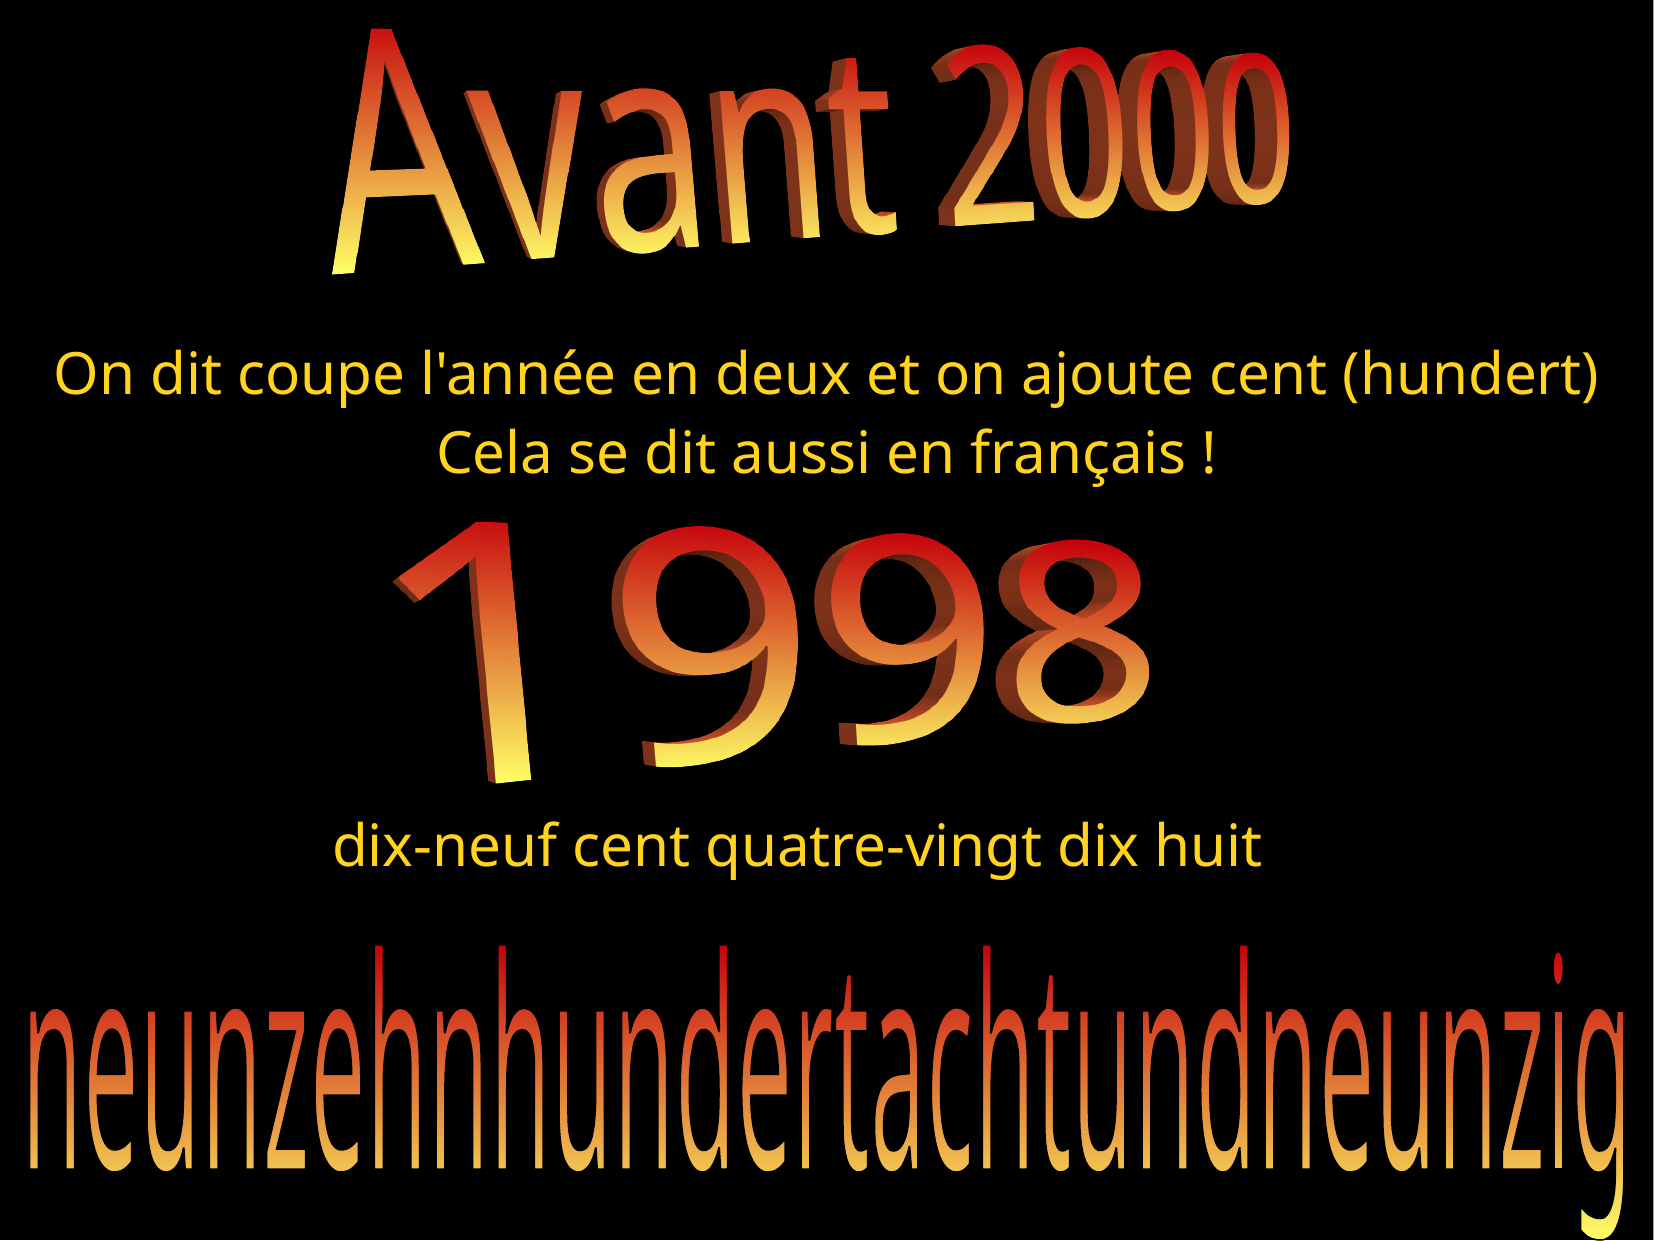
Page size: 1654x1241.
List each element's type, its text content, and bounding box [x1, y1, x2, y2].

text_box neunzehnhundertachtundneunzig [1200, 944, 1249, 1173]
text_box neunzehnhundertachtundneunzig [982, 944, 1028, 1170]
text_box neunzehnhundertachtundneunzig [1323, 1008, 1370, 1173]
text_box neunzehnhundertachtundneunzig [931, 1007, 971, 1173]
text_box neunzehnhundertachtundneunzig [1502, 1010, 1542, 1170]
text_box neunzehnhundertachtundneunzig [835, 974, 868, 1173]
text_box neunzehnhundertachtundneunzig [497, 944, 544, 1170]
text_box neunzehnhundertachtundneunzig [374, 944, 420, 1170]
text_box neunzehnhundertachtundneunzig [1553, 1010, 1563, 1170]
text_box neunzehnhundertachtundneunzig [209, 1008, 255, 1170]
text_box dix-neuf cent quatre-vingt dix huit [236, 797, 1359, 894]
text_box neunzehnhundertachtundneunzig [1079, 1010, 1126, 1173]
text_box neunzehnhundertachtundneunzig [1445, 1008, 1491, 1170]
text_box neunzehnhundertachtundneunzig [29, 1008, 75, 1170]
text_box neunzehnhundertachtundneunzig [436, 1008, 482, 1170]
text_box neunzehnhundertachtundneunzig [266, 1010, 306, 1170]
text_box neunzehnhundertachtundneunzig [741, 1008, 788, 1173]
text_box neunzehnhundertachtundneunzig [315, 1008, 361, 1173]
text_box neunzehnhundertachtundneunzig [88, 1008, 134, 1173]
text_box neunzehnhundertachtundneunzig [559, 1010, 605, 1173]
text_box neunzehnhundertachtundneunzig [146, 1010, 193, 1173]
text_box neunzehnhundertachtundneunzig [874, 1008, 918, 1173]
text_box On dit coupe l'année en deux et on ajoute cent (hundert) Cela se dit aussi en français ! [29, 324, 1625, 503]
text_box neunzehnhundertachtundneunzig [1265, 1008, 1311, 1170]
text_box neunzehnhundertachtundneunzig [680, 944, 728, 1173]
text_box neunzehnhundertachtundneunzig [801, 1008, 833, 1170]
text_box neunzehnhundertachtundneunzig [1576, 1008, 1624, 1240]
text_box neunzehnhundertachtundneunzig [1037, 974, 1070, 1173]
text_box neunzehnhundertachtundneunzig [1142, 1008, 1188, 1170]
text_box neunzehnhundertachtundneunzig [1382, 1010, 1429, 1173]
text_box neunzehnhundertachtundneunzig [621, 1008, 667, 1170]
